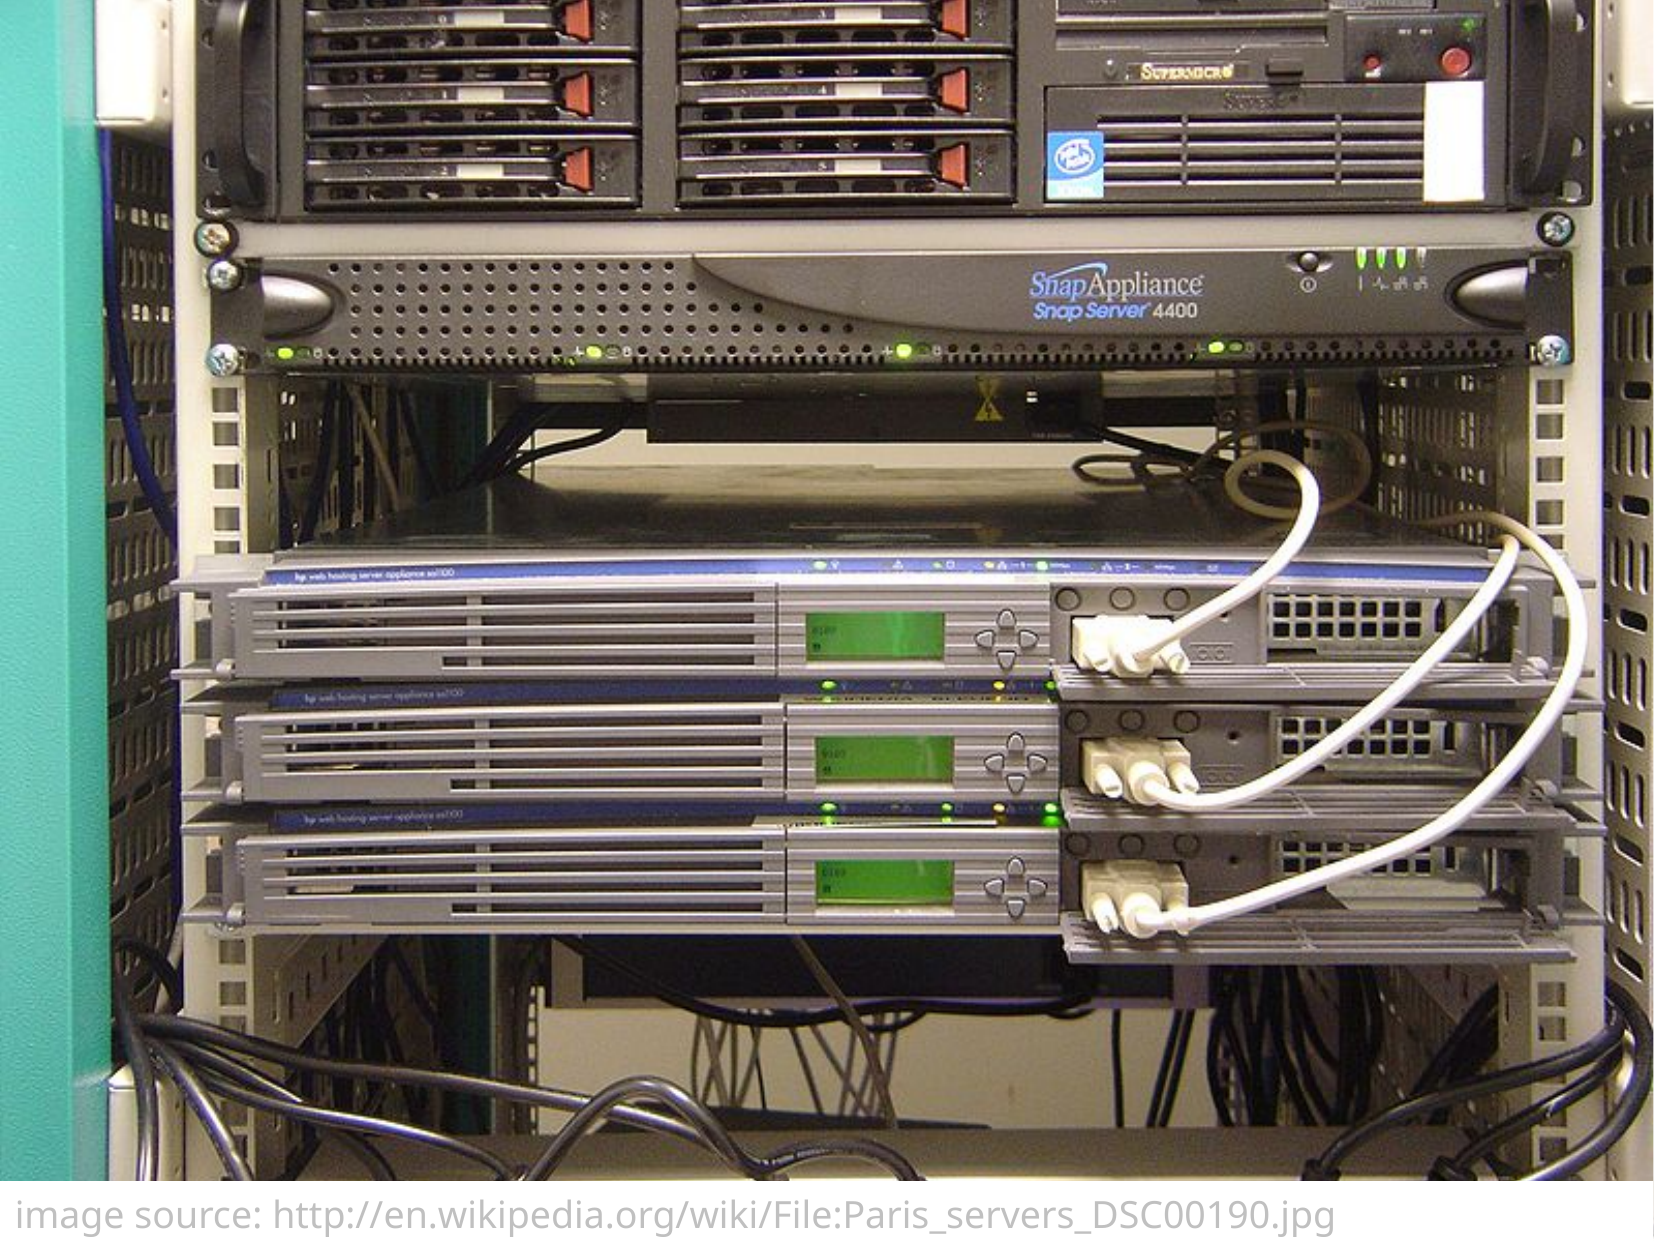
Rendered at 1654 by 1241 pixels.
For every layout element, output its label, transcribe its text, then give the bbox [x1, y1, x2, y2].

picture [0, 0, 1654, 1181]
text_box image source: http://en.wikipedia.org/wiki/File:Paris_servers_DSC00190.jpg [0, 1181, 1654, 1241]
